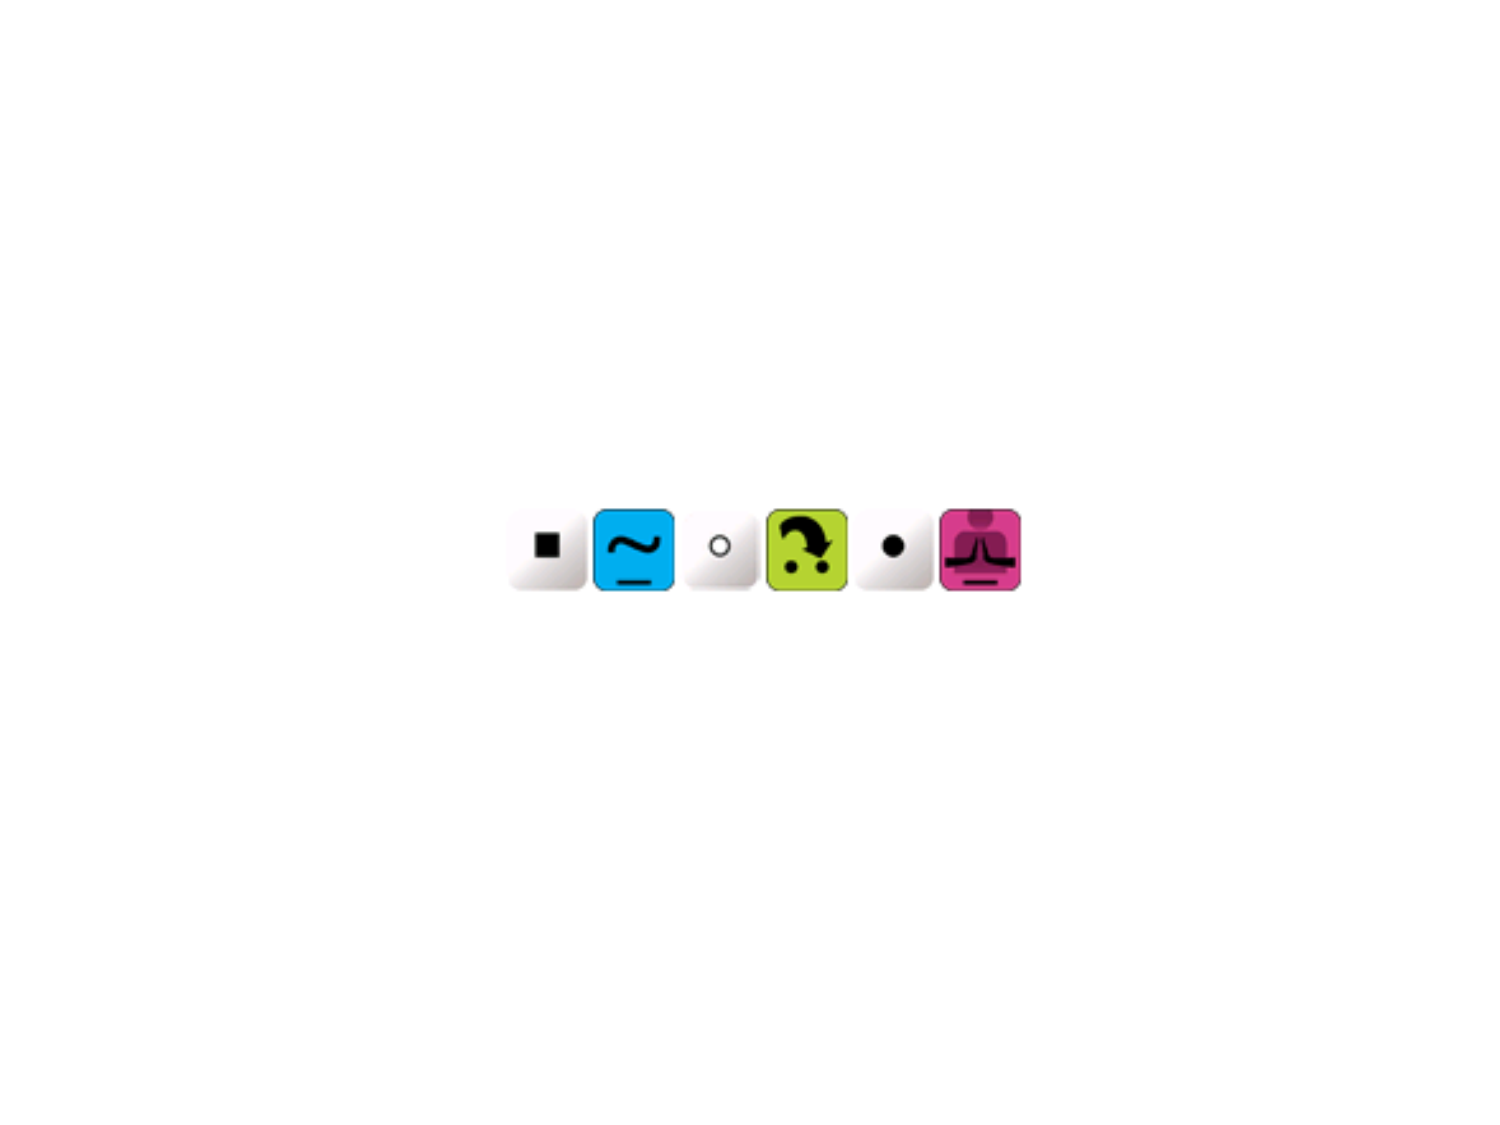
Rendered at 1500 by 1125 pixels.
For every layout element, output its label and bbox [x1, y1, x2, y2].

picture [497, 502, 1042, 602]
